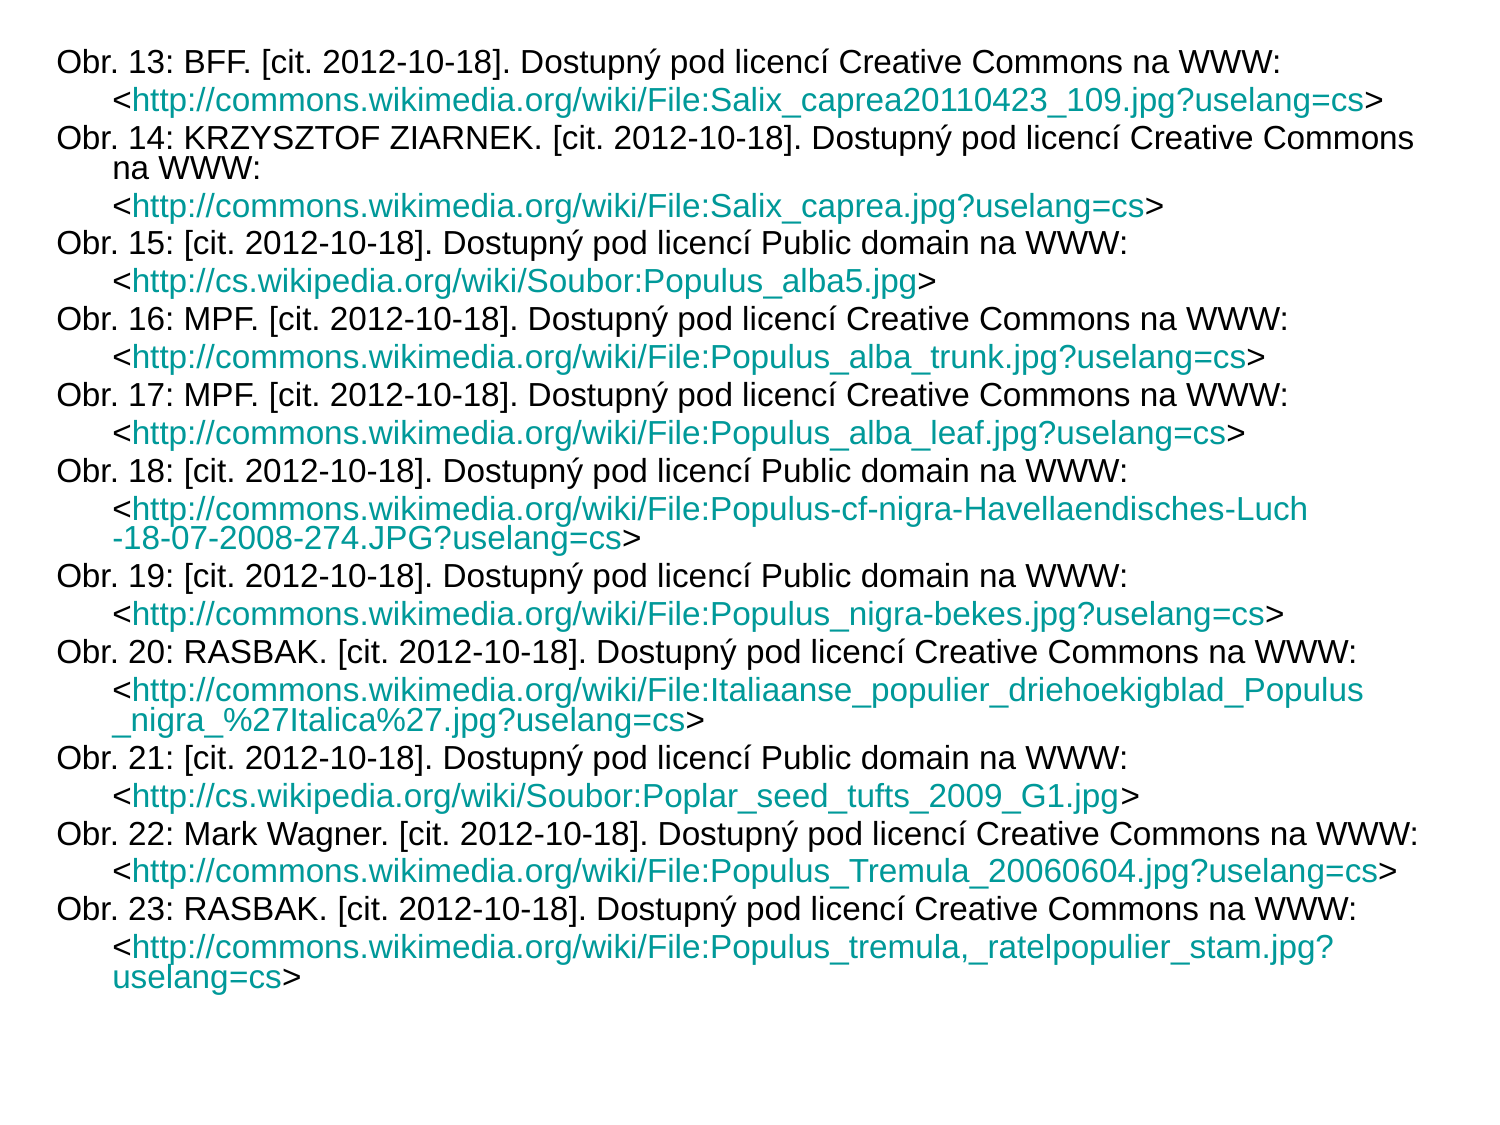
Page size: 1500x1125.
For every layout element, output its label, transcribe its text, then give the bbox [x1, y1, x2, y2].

list Obr. 13: BFF. [cit. 2012-10-18]. Dostupný pod licencí Creative Commons na WWW: <http://commons.wikimedia.org/wiki/File:Salix_caprea20110423_109.jpg?uselang=cs> Obr. 14: KRZYSZTOF ZIARNEK. [cit. 2012-10-18]. Dostupný pod licencí Creative Commons na WWW: <http://commons.wikimedia.org/wiki/File:Salix_caprea.jpg?uselang=cs> Obr. 15: [cit. 2012-10-18]. Dostupný pod licencí Public domain na WWW: <http://cs.wikipedia.org/wiki/Soubor:Populus_alba5.jpg> Obr. 16: MPF. [cit. 2012-10-18]. Dostupný pod licencí Creative Commons na WWW: <http://commons.wikimedia.org/wiki/File:Populus_alba_trunk.jpg?uselang=cs> Obr. 17: MPF. [cit. 2012-10-18]. Dostupný pod licencí Creative Commons na WWW: <http://commons.wikimedia.org/wiki/File:Populus_alba_leaf.jpg?uselang=cs> Obr. 18: [cit. 2012-10-18]. Dostupný pod licencí Public domain na WWW: <http://commons.wikimedia.org/wiki/File:Populus-cf-nigra-Havellaendisches-Luch-18-07-2008-274.JPG?uselang=cs> Obr. 19: [cit. 2012-10-18]. Dostupný pod licencí Public domain na WWW: <http://commons.wikimedia.org/wiki/File:Populus_nigra-bekes.jpg?uselang=cs> Obr. 20: RASBAK. [cit. 2012-10-18]. Dostupný pod licencí Creative Commons na WWW: <http://commons.wikimedia.org/wiki/File:Italiaanse_populier_driehoekigblad_Populus_nigra_%27Italica%27.jpg?uselang=cs> Obr. 21: [cit. 2012-10-18]. Dostupný pod licencí Public domain na WWW: <http://cs.wikipedia.org/wiki/Soubor:Poplar_seed_tufts_2009_G1.jpg> Obr. 22: Mark Wagner. [cit. 2012-10-18]. Dostupný pod licencí Creative Commons na WWW: <http://commons.wikimedia.org/wiki/File:Populus_Tremula_20060604.jpg?uselang=cs> Obr. 23: RASBAK. [cit. 2012-10-18]. Dostupný pod licencí Creative Commons na WWW: <http://commons.wikimedia.org/wiki/File:Populus_tremula,_ratelpopulier_stam.jpg?uselang=cs> [41, 42, 1459, 1083]
